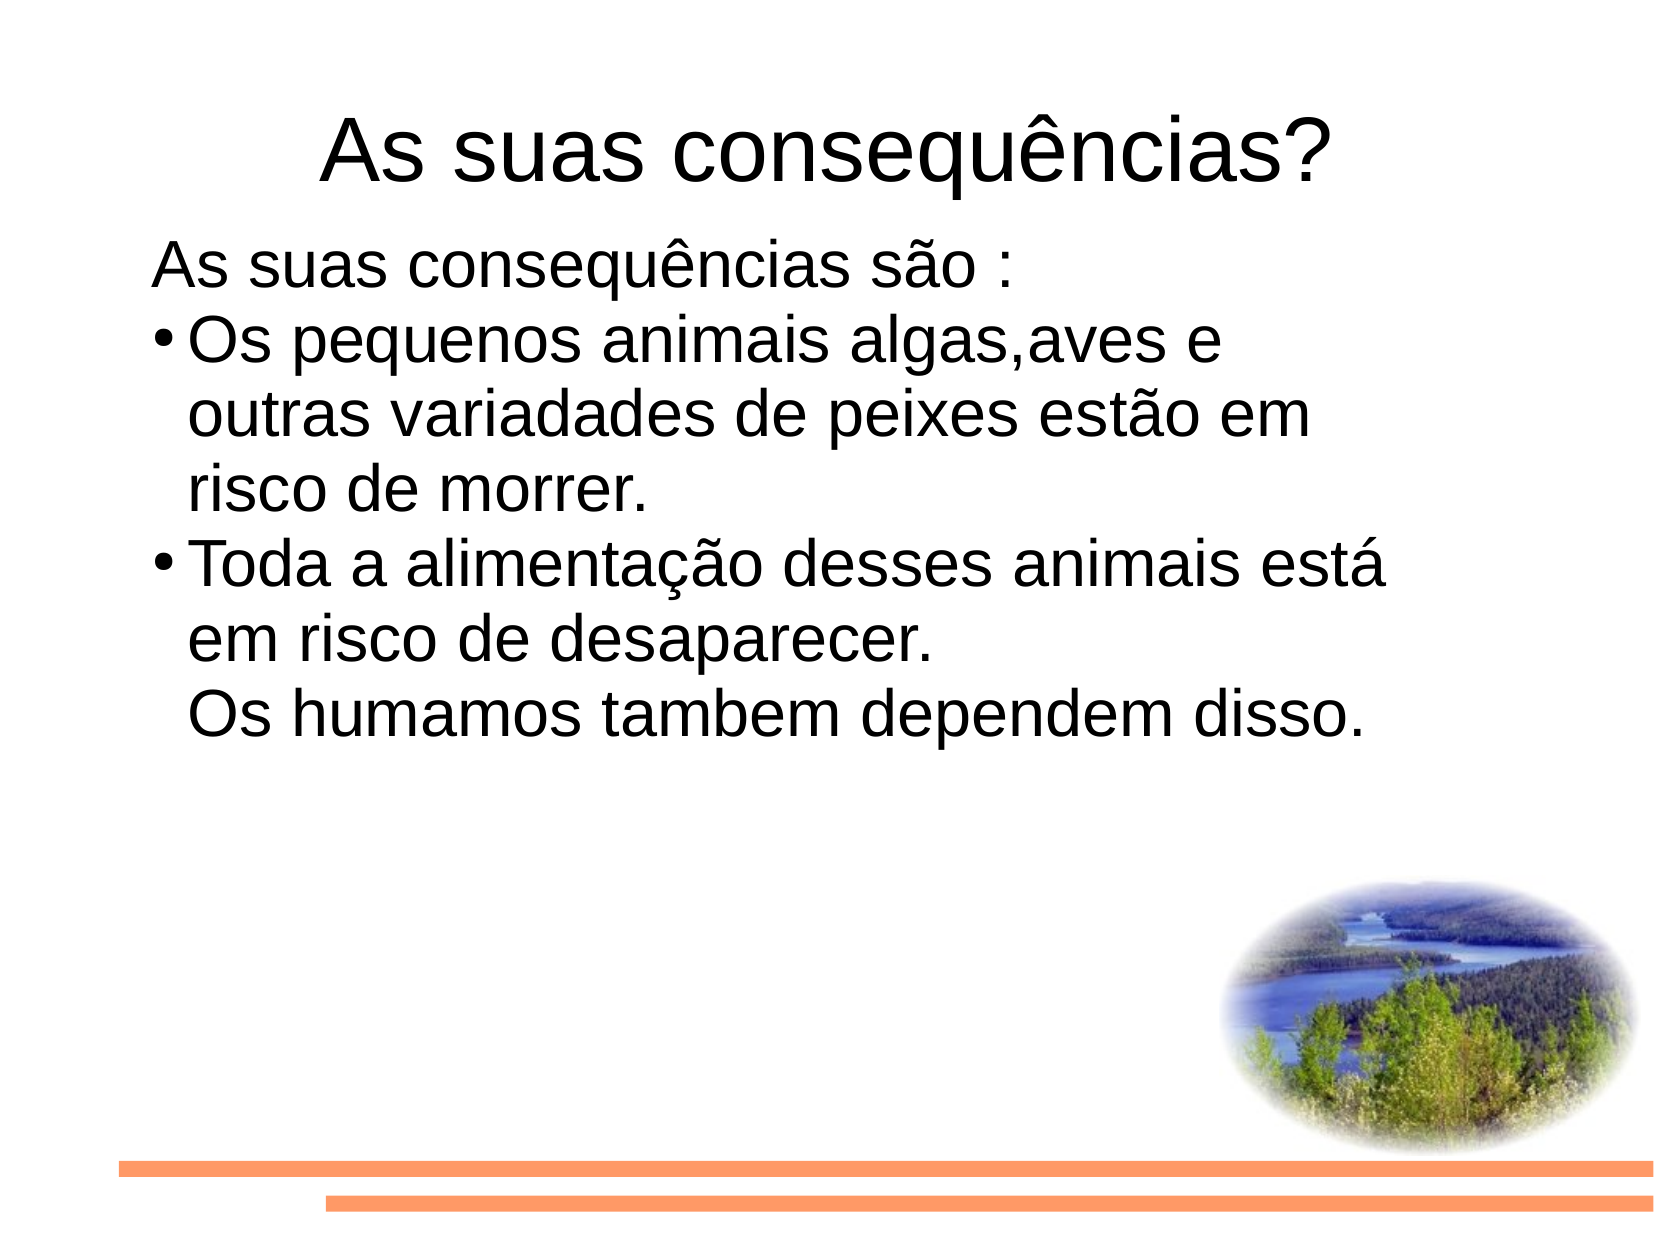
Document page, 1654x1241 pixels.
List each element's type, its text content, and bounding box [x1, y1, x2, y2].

picture [1219, 875, 1641, 1156]
subtitle As suas consequências são : Os pequenos animais algas,aves e outras variadades de peixes estão em risco de morrer. Toda a alimentação desses animais está em risco de desaparecer. Os humamos tambem dependem disso. [151, 229, 1388, 748]
title As suas consequências? [121, 46, 1534, 254]
